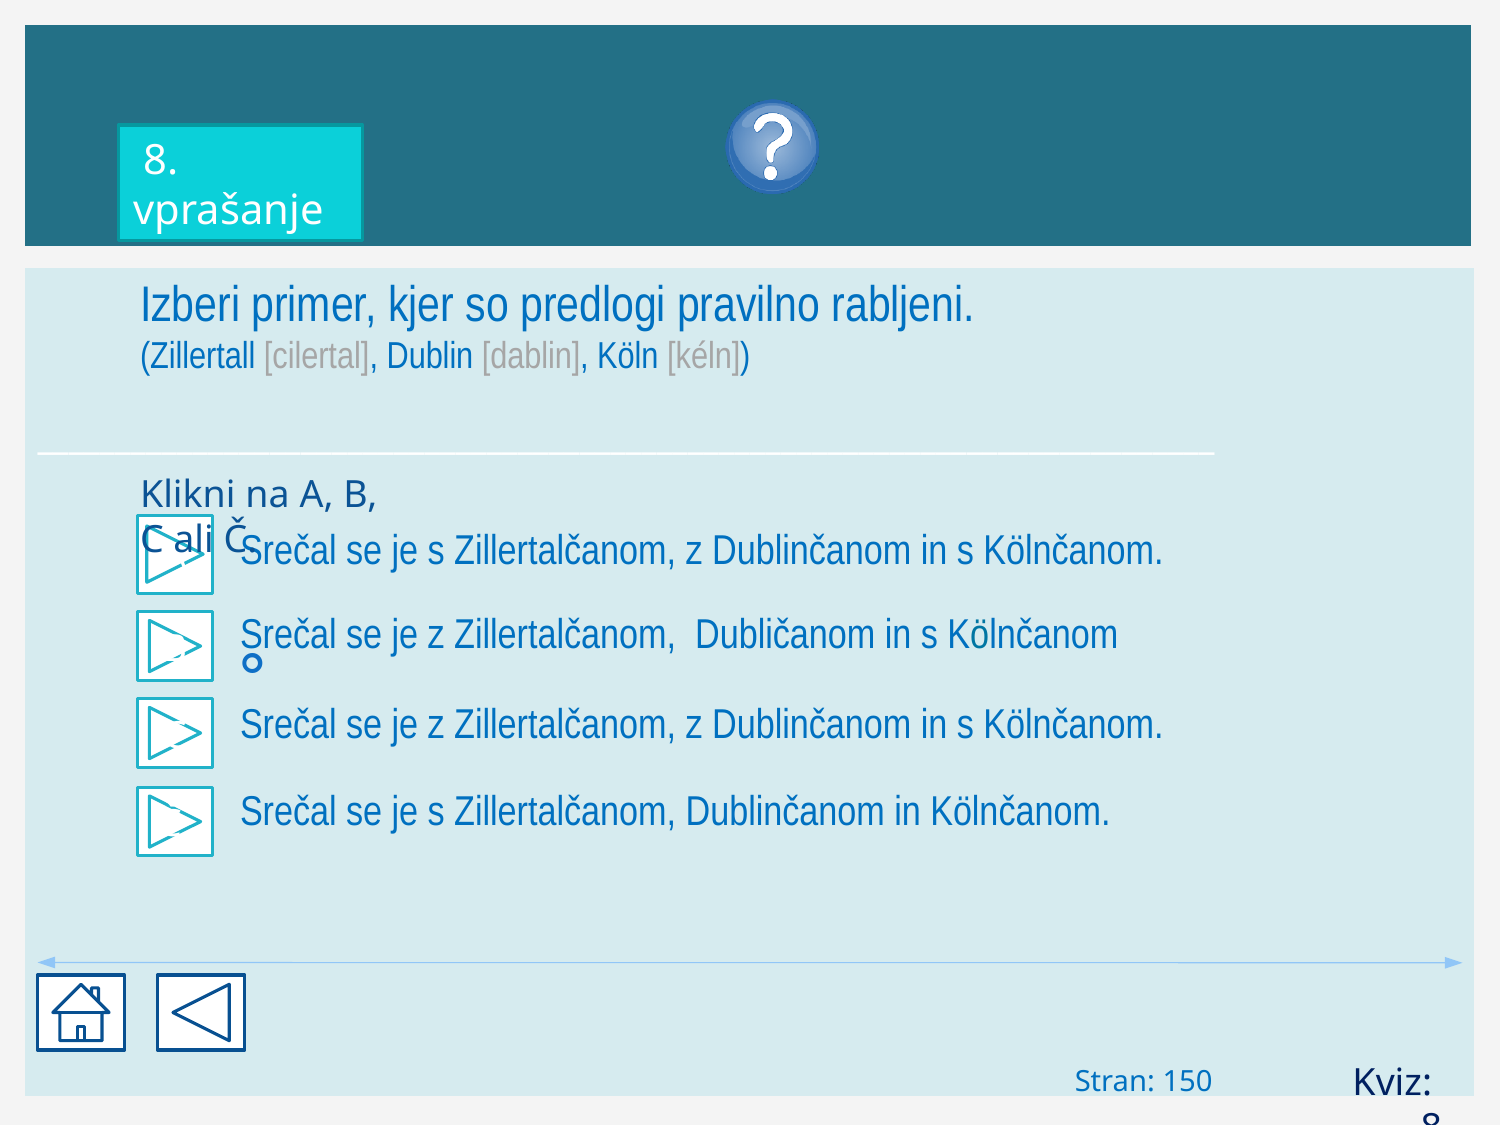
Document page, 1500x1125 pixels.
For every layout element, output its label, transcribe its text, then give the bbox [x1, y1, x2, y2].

text_box Kviz: 8 [1337, 1050, 1475, 1111]
text_box [0, 0, 1500, 1125]
picture [725, 100, 819, 194]
text_box Stran: 150 [975, 1055, 1313, 1106]
text_box Izberi primer, kjer so predlogi pravilno rabljeni. (Zillertall [cilertal], Dublin [dablin], Köln [kéln]) [125, 263, 1351, 385]
text_box ____________________________________________________________________________ [22, 404, 1488, 466]
text_box [1426, 1116, 1435, 1124]
text_box 8. vprašanje [118, 125, 363, 191]
text_box Klikni na A, B, C ali Č. [125, 466, 413, 524]
text_box Srečal se je z Zillertalčanom, z Dublinčanom in s Kölnčanom. [225, 689, 1463, 755]
text_box B [137, 611, 213, 681]
text_box Č. [137, 787, 213, 856]
text_box C [137, 698, 213, 768]
text_box Srečal se je s Zillertalčanom, z Dublinčanom in s Kölnčanom. [225, 515, 1463, 581]
text_box Srečal se je z Zillertalčanom, Dubličanom in s Kölnčanom [225, 599, 1351, 665]
text_box Srečal se je s Zillertalčanom, Dublinčanom in Kölnčanom. [225, 776, 1438, 843]
text_box A [137, 524, 213, 594]
